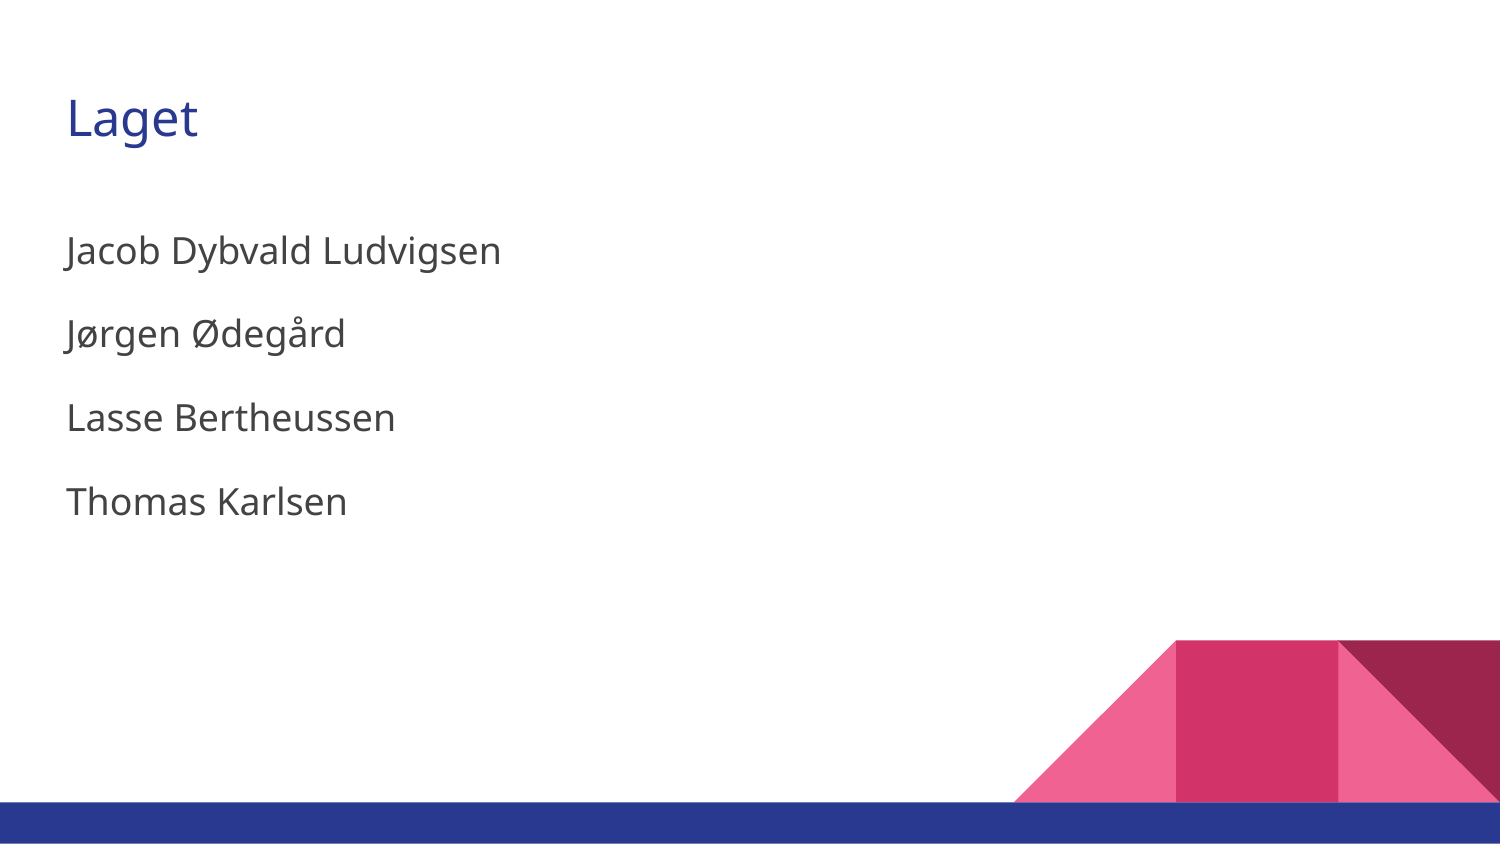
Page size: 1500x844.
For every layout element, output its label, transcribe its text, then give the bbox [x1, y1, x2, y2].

list Jacob Dybvald Ludvigsen Jørgen Ødegård Lasse Bertheussen Thomas Karlsen [51, 201, 1449, 750]
title Laget [51, 67, 1449, 167]
